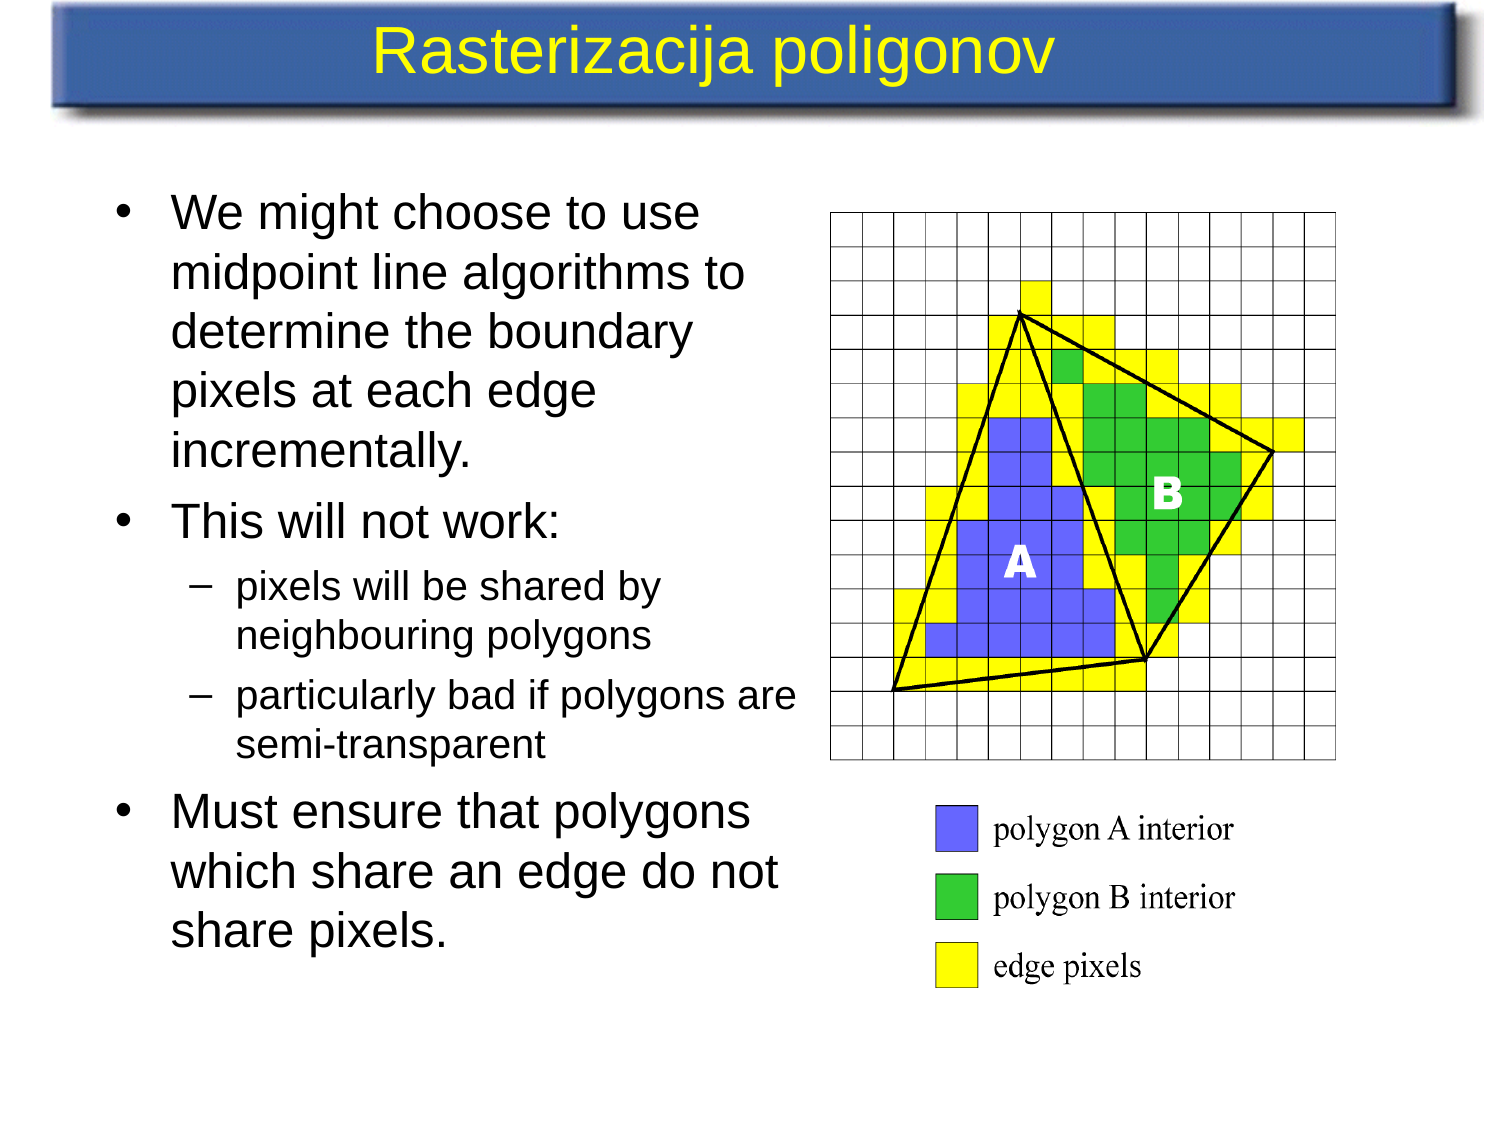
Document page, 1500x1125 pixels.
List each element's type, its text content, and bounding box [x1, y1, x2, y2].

title Rasterizacija poligonov [76, 0, 1352, 95]
picture [50, 0, 1484, 127]
picture [830, 212, 1336, 988]
list We might choose to use midpoint line algorithms to determine the boundary pixels at each edge incrementally. This will not work: pixels will be shared by neighbouring polygons particularly bad if polygons are semi-transparent Must ensure that polygons which share an edge do not share pixels. [100, 172, 816, 974]
